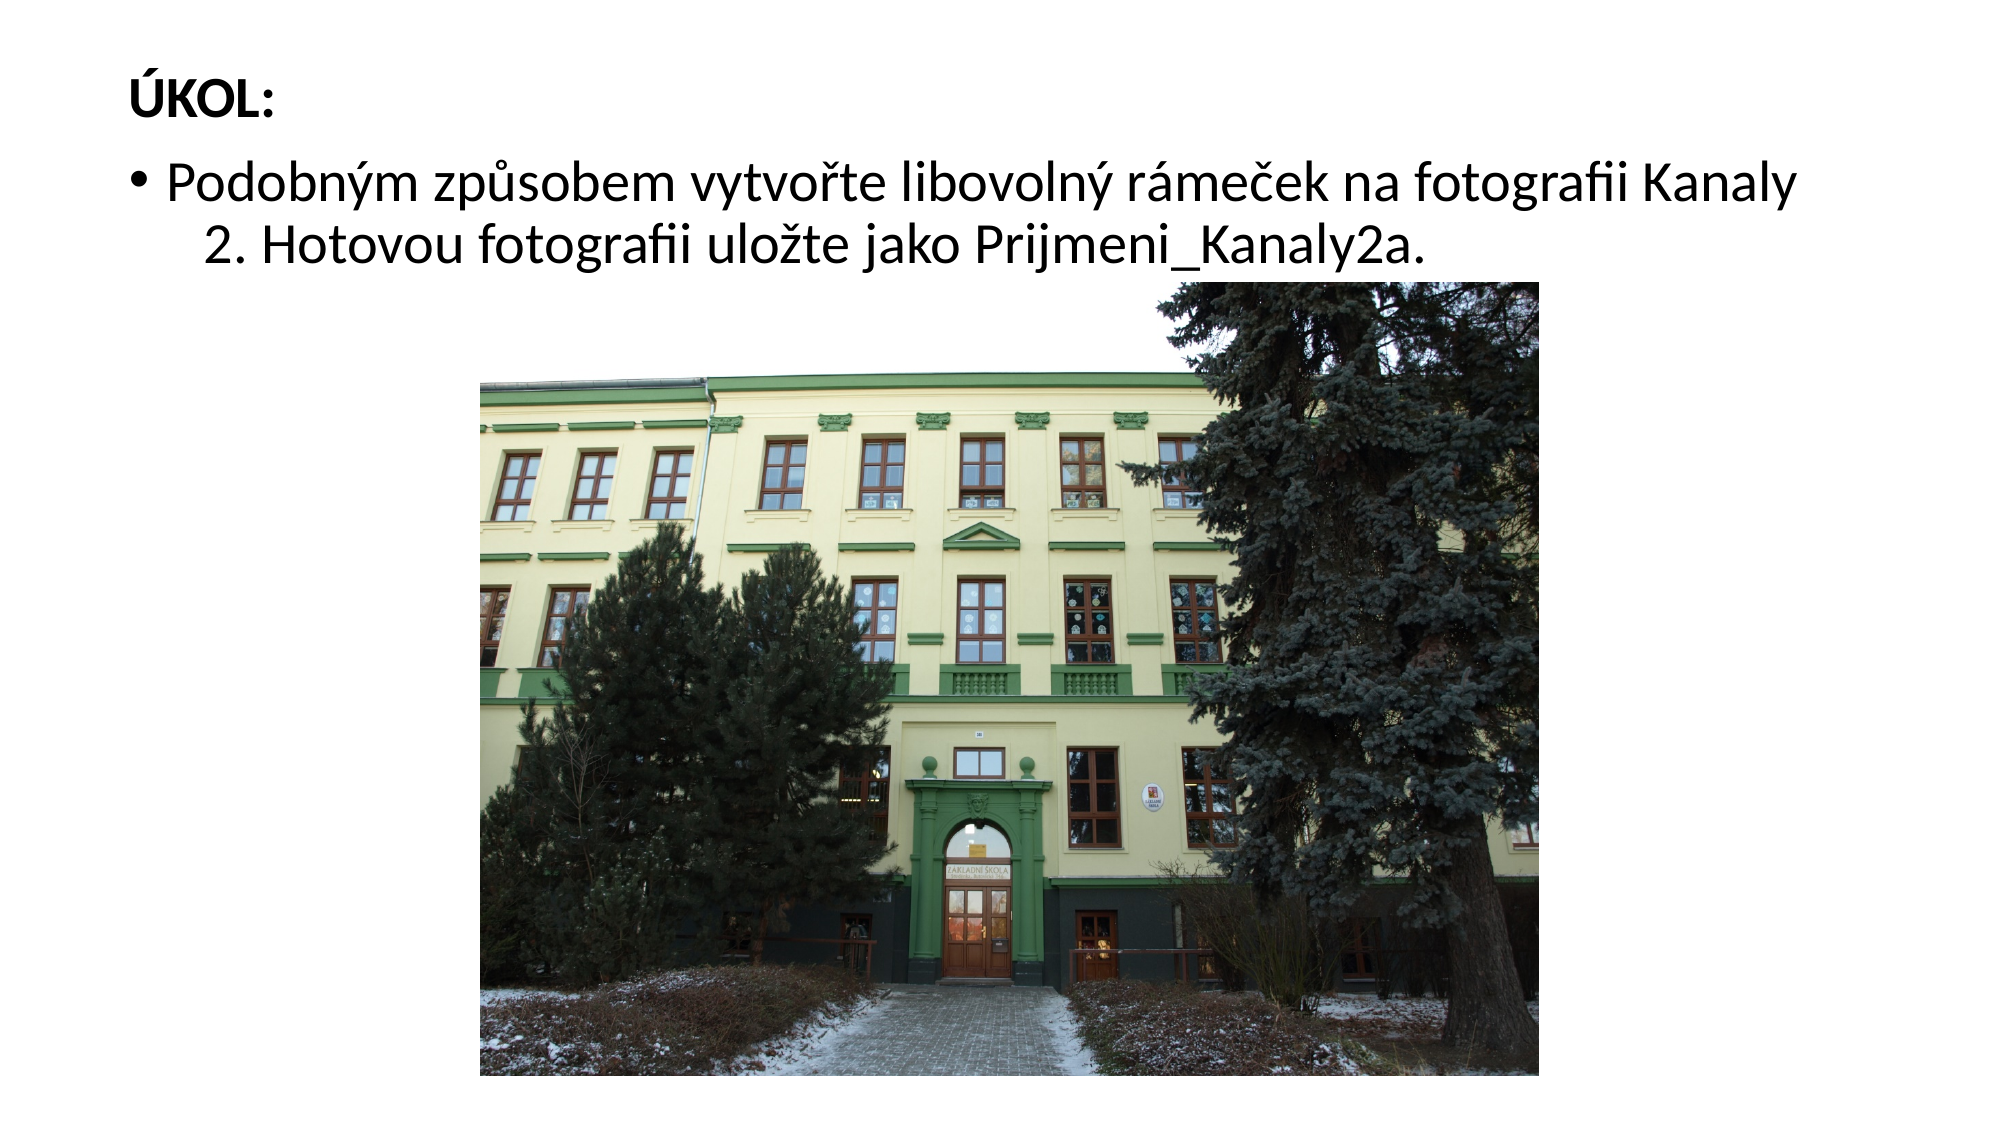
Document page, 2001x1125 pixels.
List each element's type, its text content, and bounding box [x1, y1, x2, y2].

picture [480, 282, 1539, 1076]
list ÚKOL: Podobným způsobem vytvořte libovolný rámeček na fotografii Kanaly 2. Hotovou fotografii uložte jako Prijmeni_Kanaly2a. [113, 59, 1839, 236]
